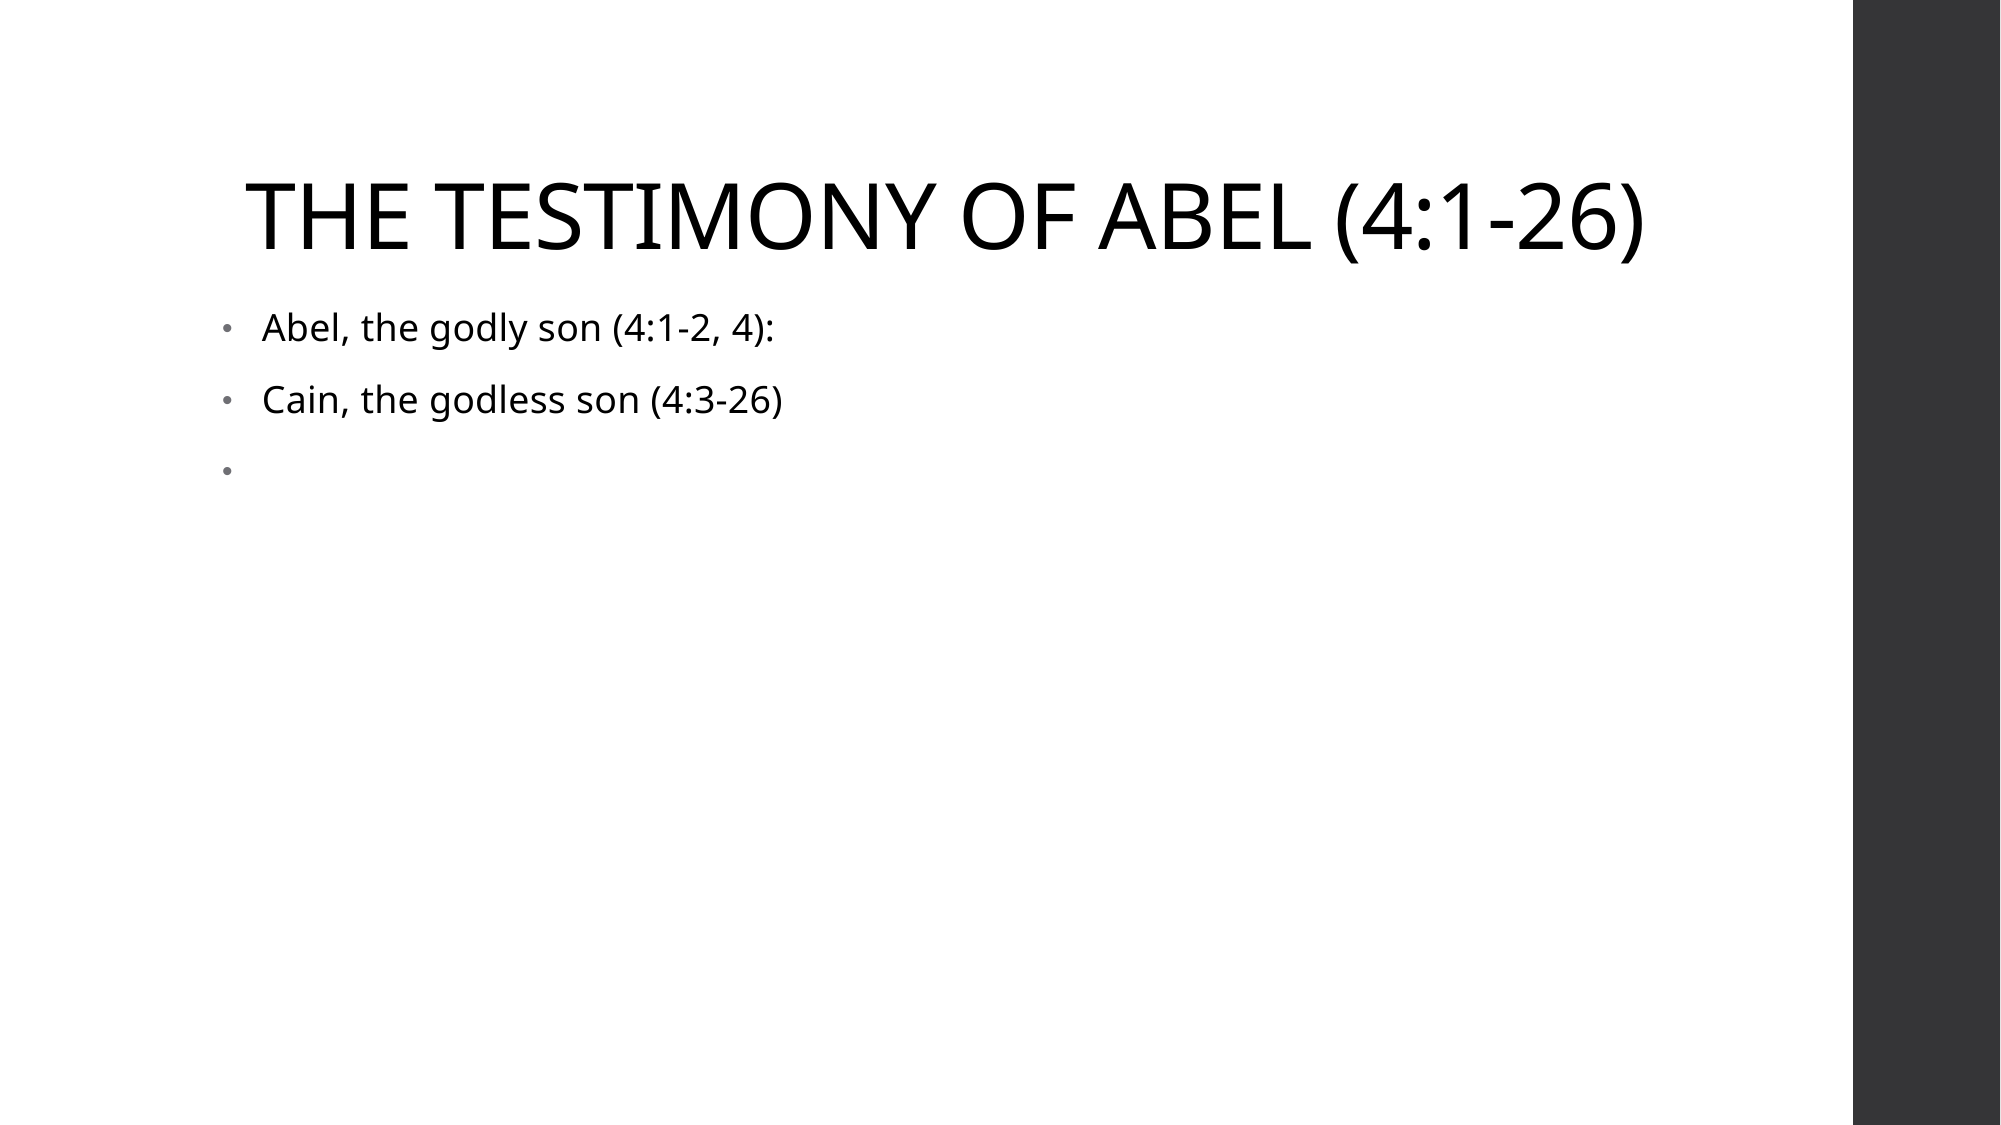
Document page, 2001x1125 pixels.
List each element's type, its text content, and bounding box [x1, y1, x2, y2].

title THE TESTIMONY OF ABEL (4:1-26) [206, 60, 1797, 278]
list Abel, the godly son (4:1-2, 4): Cain, the godless son (4:3-26) [206, 299, 1617, 1014]
